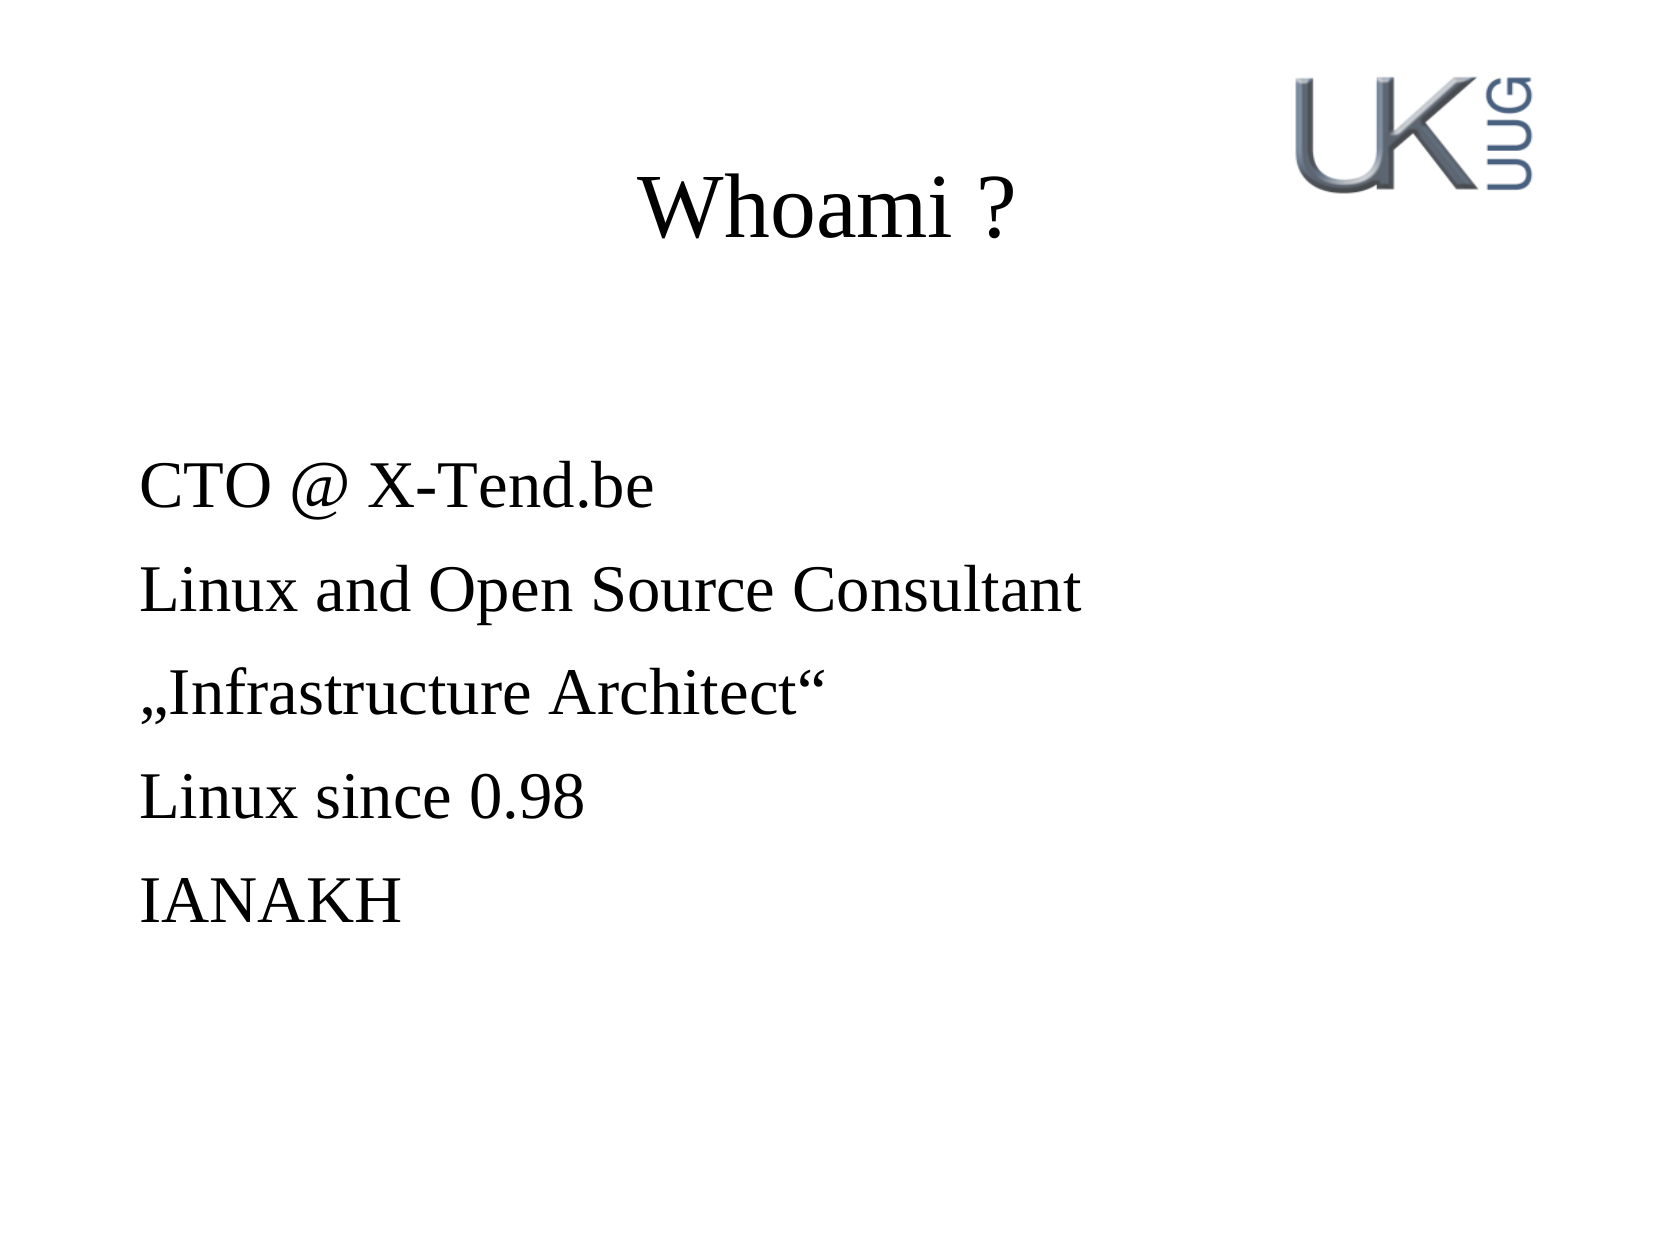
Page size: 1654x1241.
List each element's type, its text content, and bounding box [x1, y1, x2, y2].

picture [1289, 74, 1538, 196]
list CTO @ X-Tend.be Linux and Open Source Consultant „Infrastructure Architect“ Linux since 0.98 IANAKH [121, 344, 1534, 1127]
title Whoami ? [121, 102, 1534, 311]
